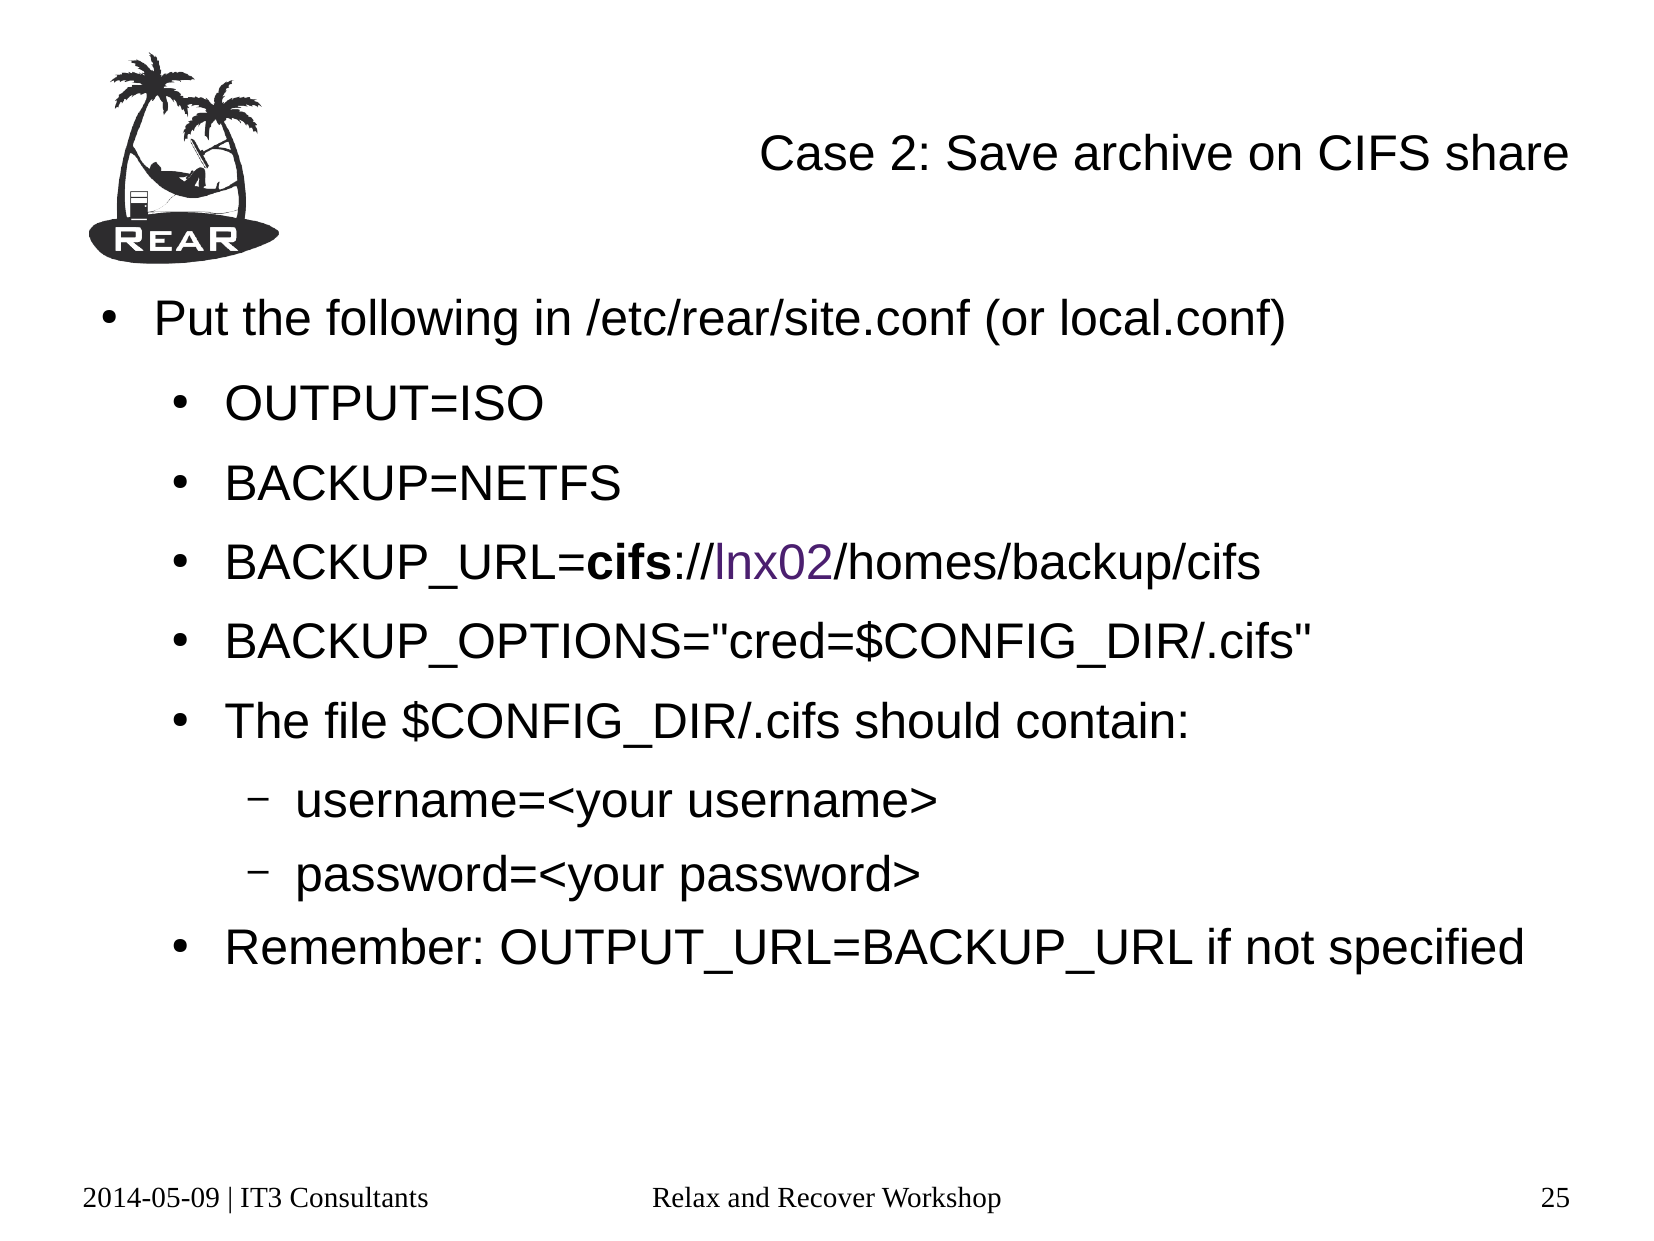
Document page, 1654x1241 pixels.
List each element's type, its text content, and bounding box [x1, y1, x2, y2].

list Put the following in /etc/rear/site.conf (or local.conf) OUTPUT=ISO BACKUP=NETFS BACKUP_URL=cifs://lnx02/homes/backup/cifs BACKUP_OPTIONS="cred=$CONFIG_DIR/.cifs" The file $CONFIG_DIR/.cifs should contain: username=<your username> password=<your password> Remember: OUTPUT_URL=BACKUP_URL if not specified [82, 290, 1571, 1010]
title Case 2: Save archive on CIFS share [295, 49, 1571, 257]
picture [88, 52, 279, 266]
